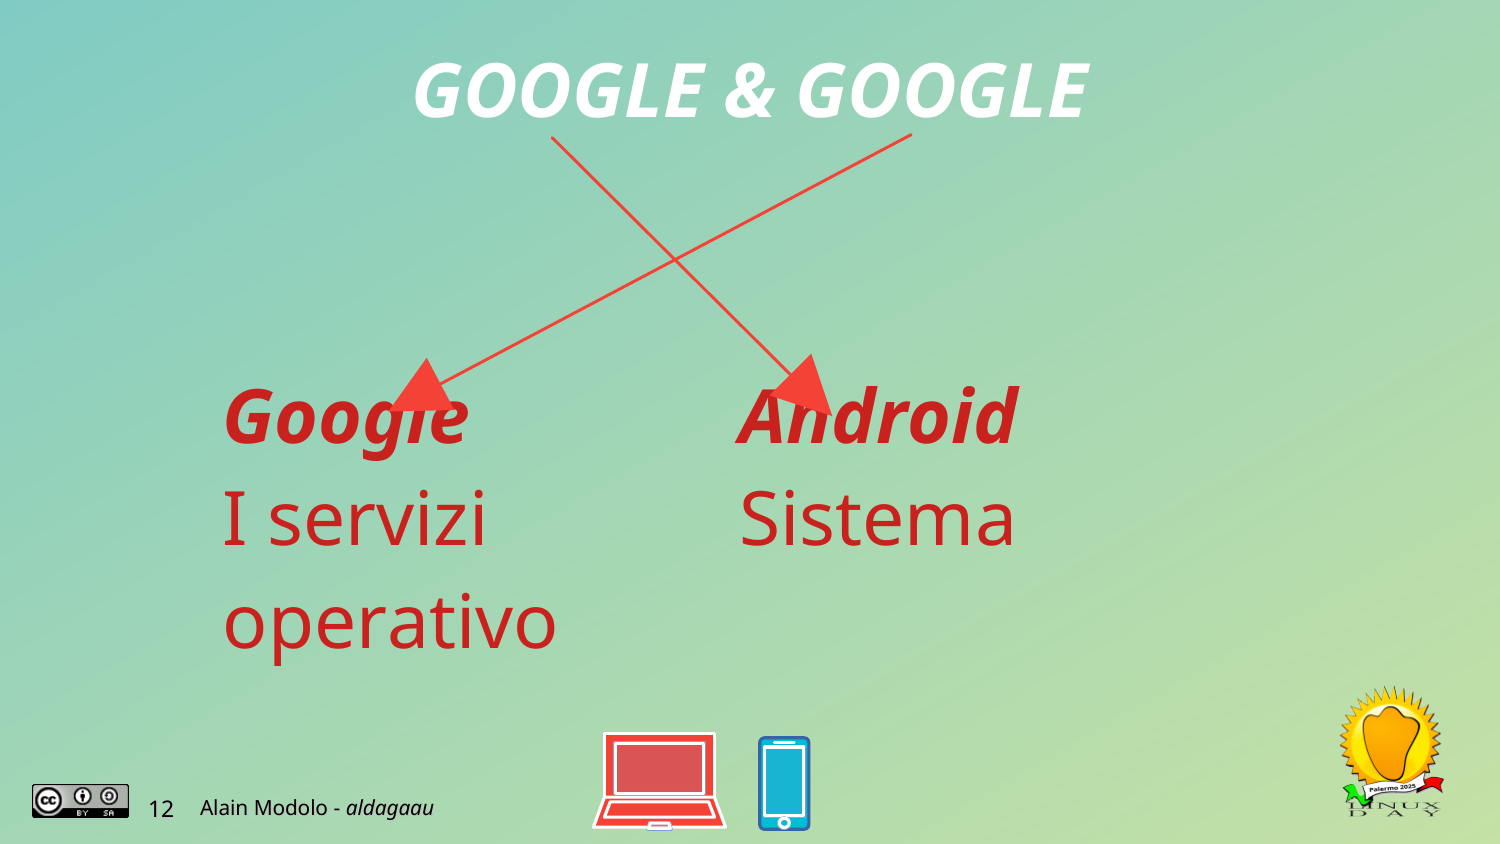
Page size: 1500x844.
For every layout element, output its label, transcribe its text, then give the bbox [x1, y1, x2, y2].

text_box [759, 737, 809, 830]
title GOOGLE & GOOGLE [384, 39, 1116, 137]
title Google Android I servizi Sistema operativo [222, 390, 1354, 644]
picture [32, 784, 129, 818]
picture [1233, 670, 1500, 844]
text_box [593, 733, 726, 829]
